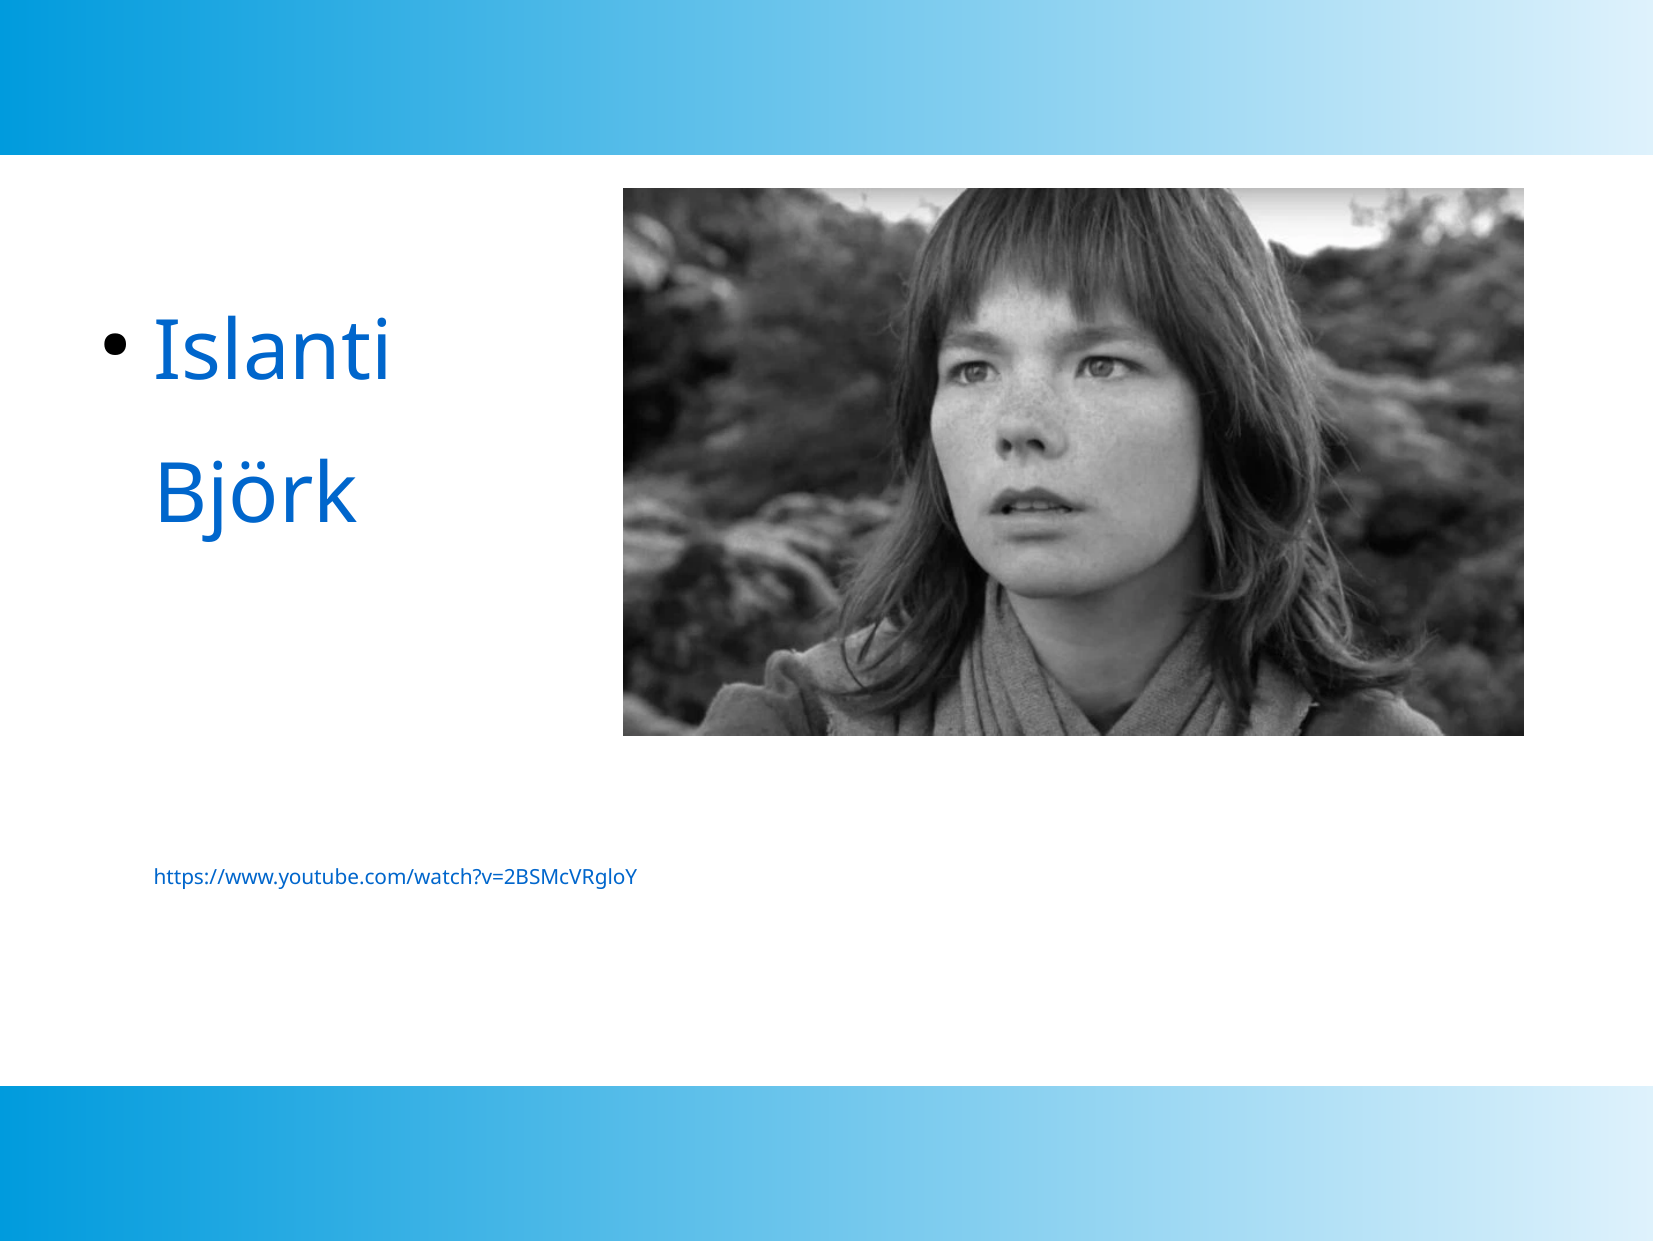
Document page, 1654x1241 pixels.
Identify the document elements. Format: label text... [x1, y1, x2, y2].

picture [623, 188, 1524, 736]
list Islanti Björk https://www.youtube.com/watch?v=2BSMcVRgloY [82, 290, 1571, 1010]
